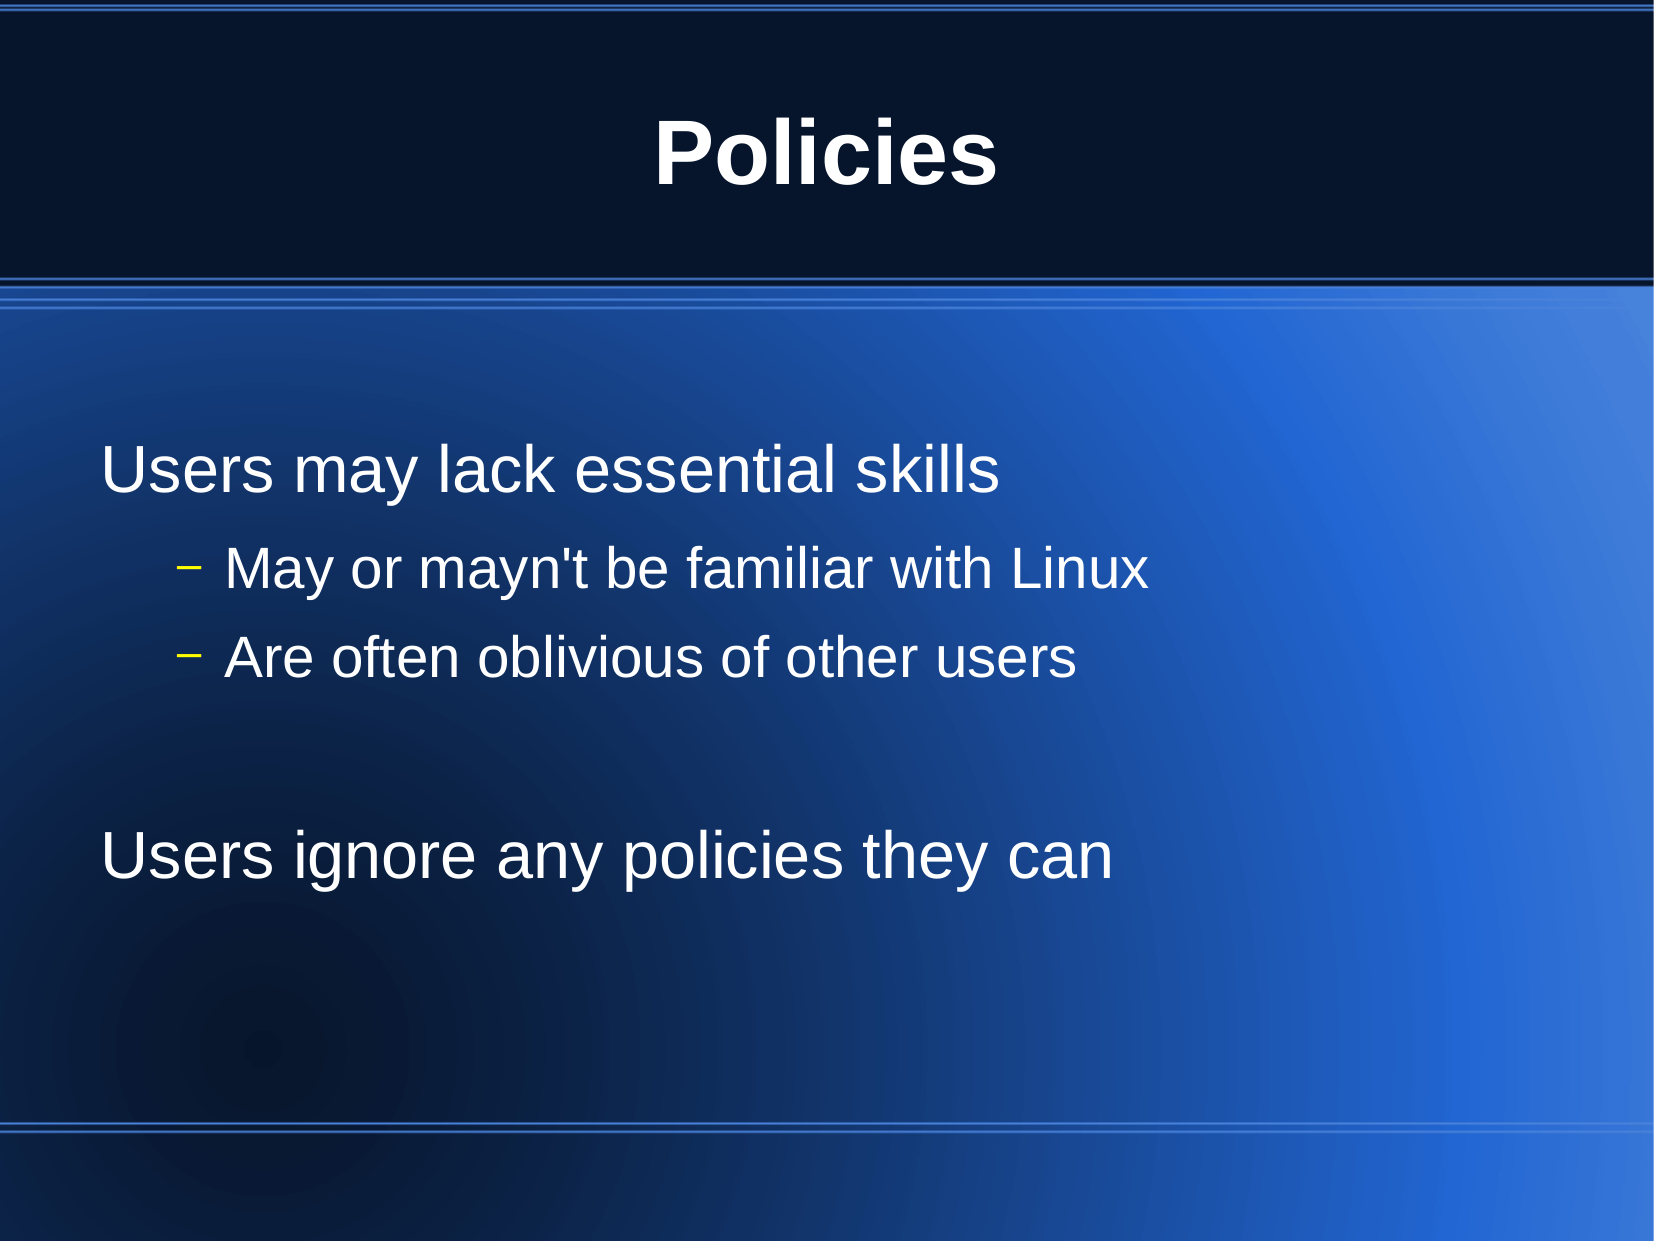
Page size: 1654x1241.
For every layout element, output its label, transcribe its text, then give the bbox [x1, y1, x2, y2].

picture [0, 0, 1654, 1241]
title Policies [82, 56, 1571, 250]
list Users may lack essential skills May or mayn't be familiar with Linux Are often oblivious of other users Users ignore any policies they can [82, 431, 1571, 993]
